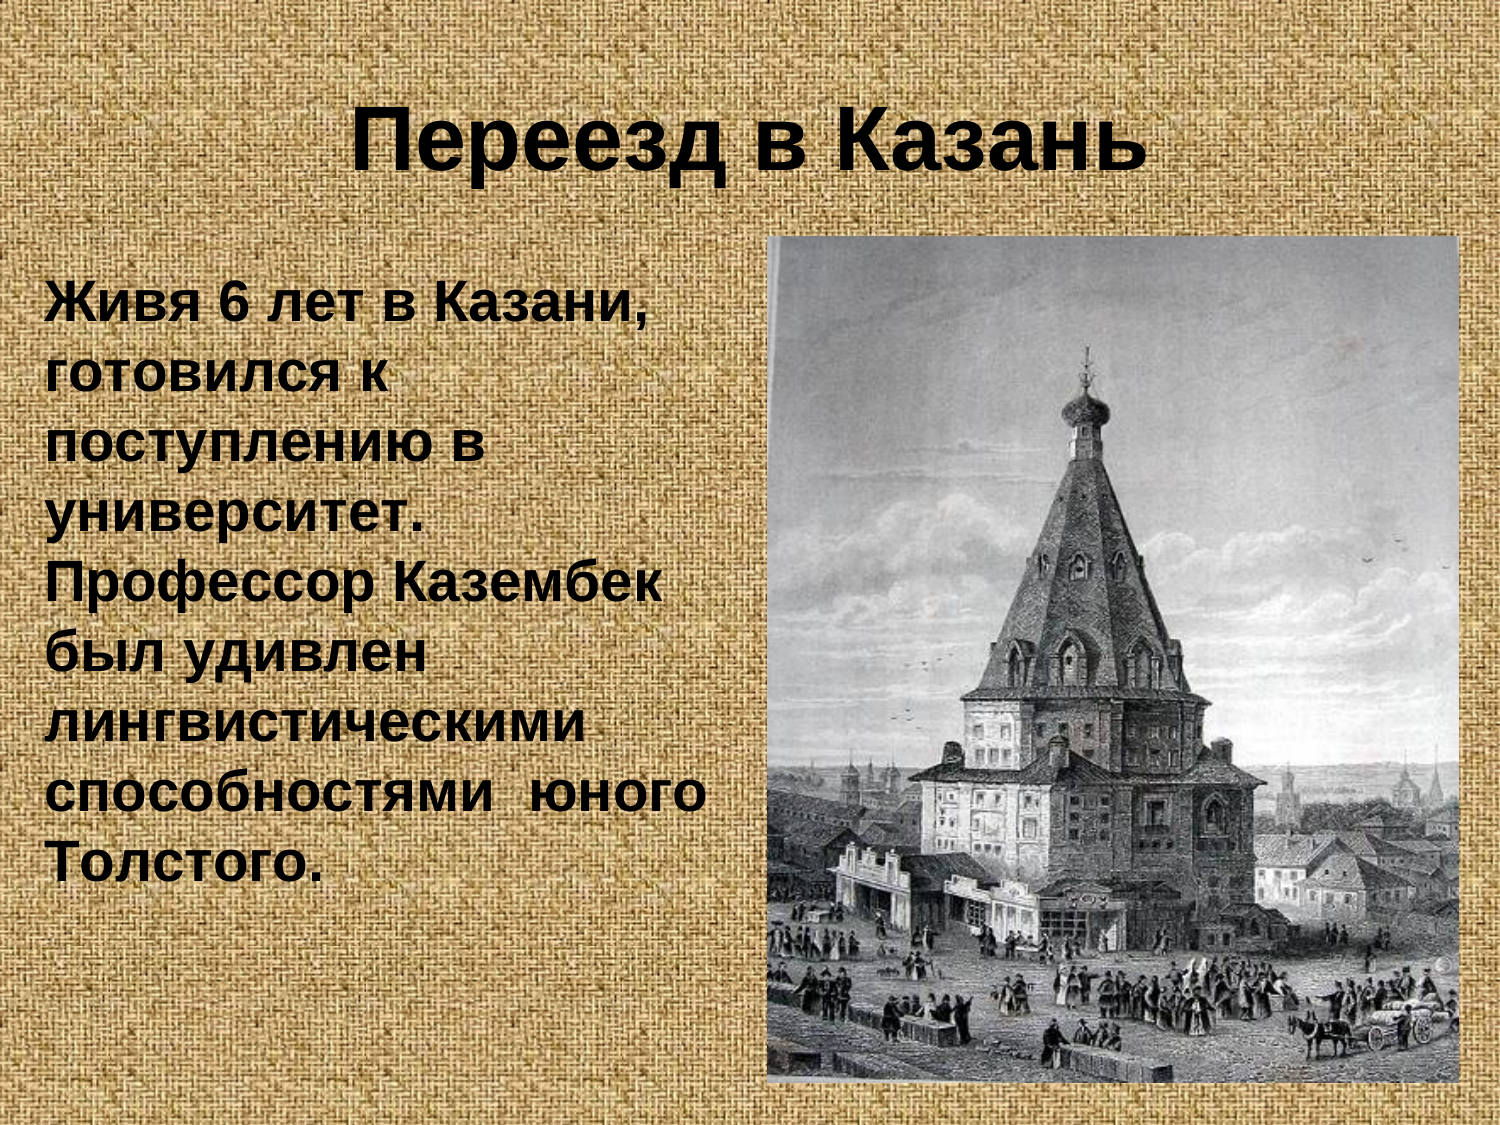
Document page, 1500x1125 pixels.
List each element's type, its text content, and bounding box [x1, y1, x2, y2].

title Переезд в Казань [75, 45, 1426, 233]
picture [0, 0, 1500, 1125]
text_box Живя 6 лет в Казани, готовился к поступлению в университет. Профессор Казембек был удивлен лингвистическими способностями юного Толстого. [29, 255, 739, 901]
